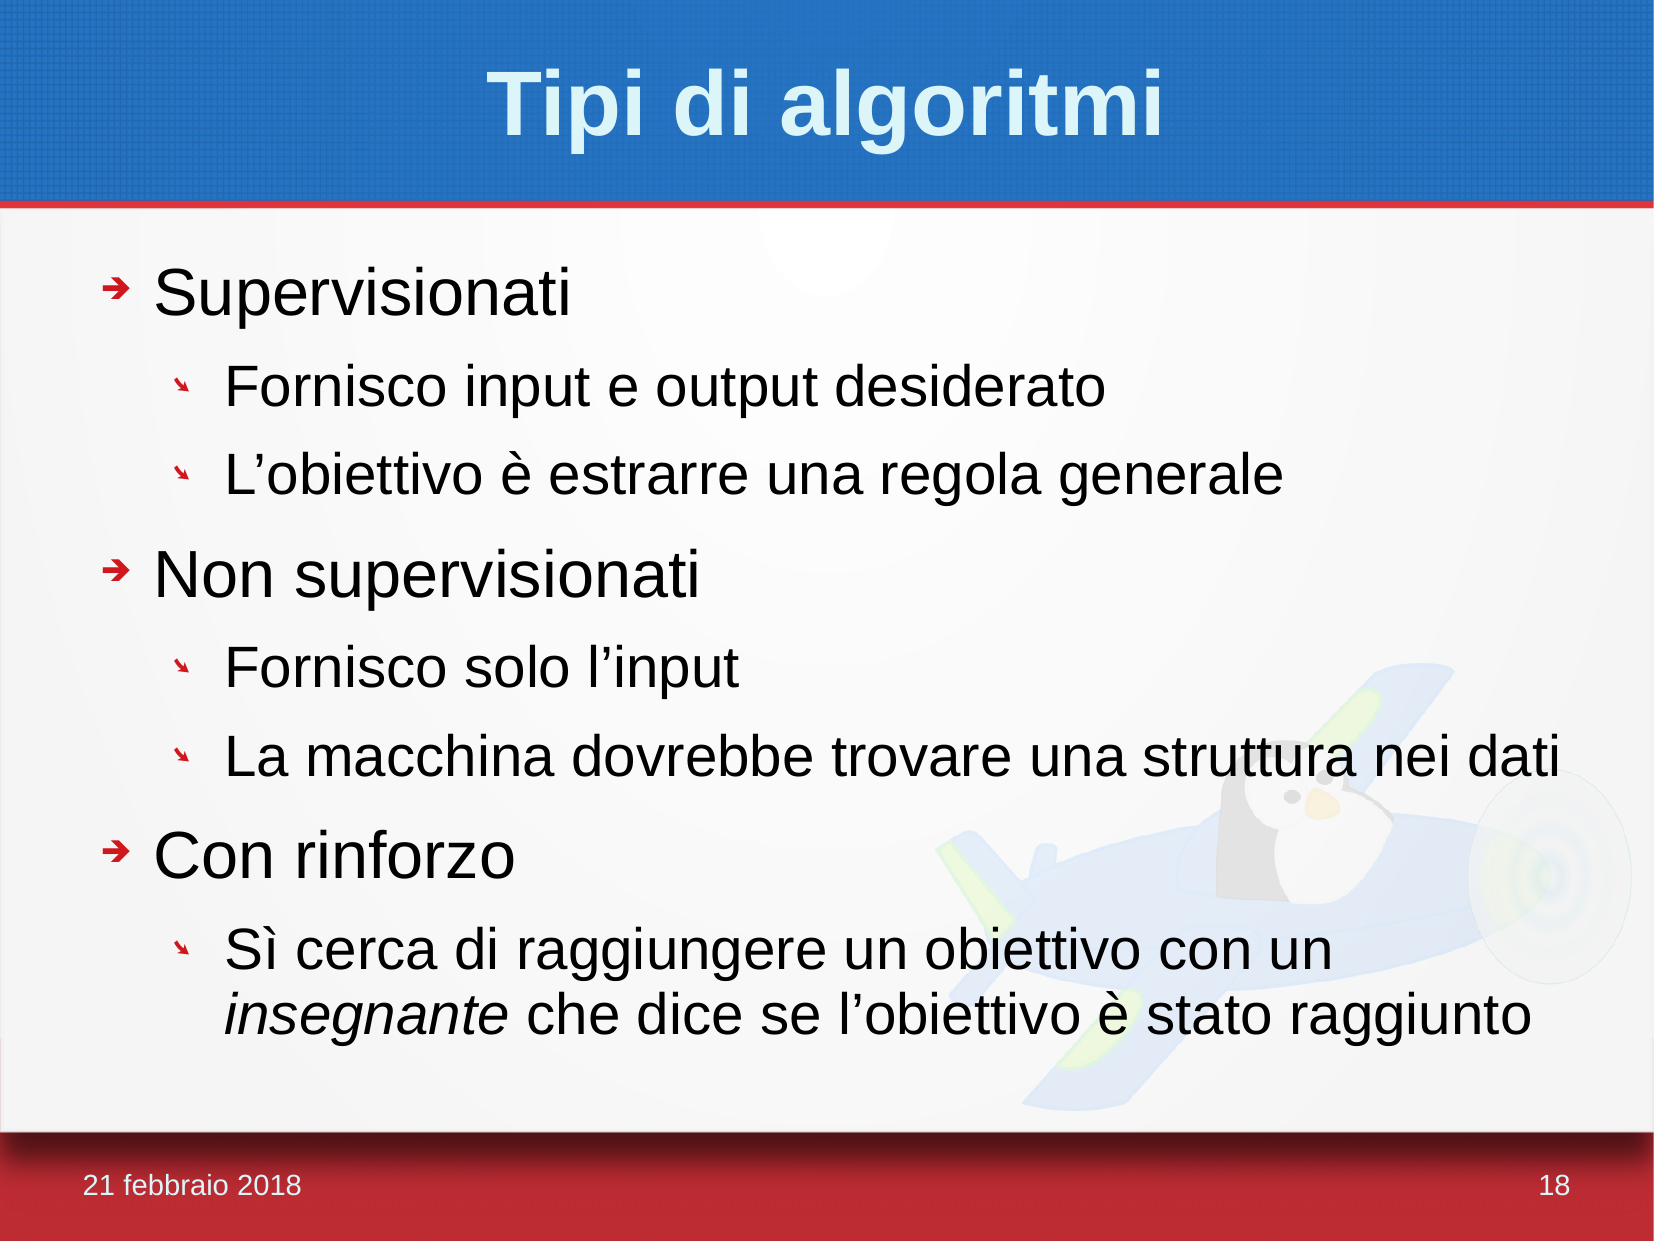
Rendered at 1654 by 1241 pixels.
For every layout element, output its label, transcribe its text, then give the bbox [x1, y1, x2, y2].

list Supervisionati Fornisco input e output desiderato L’obiettivo è estrarre una regola generale Non supervisionati Fornisco solo l’input La macchina dovrebbe trovare una struttura nei dati Con rinforzo Sì cerca di raggiungere un obiettivo con un insegnante che dice se l’obiettivo è stato raggiunto [82, 255, 1571, 1081]
title Tipi di algoritmi [82, 20, 1571, 186]
picture [0, 0, 1654, 1241]
